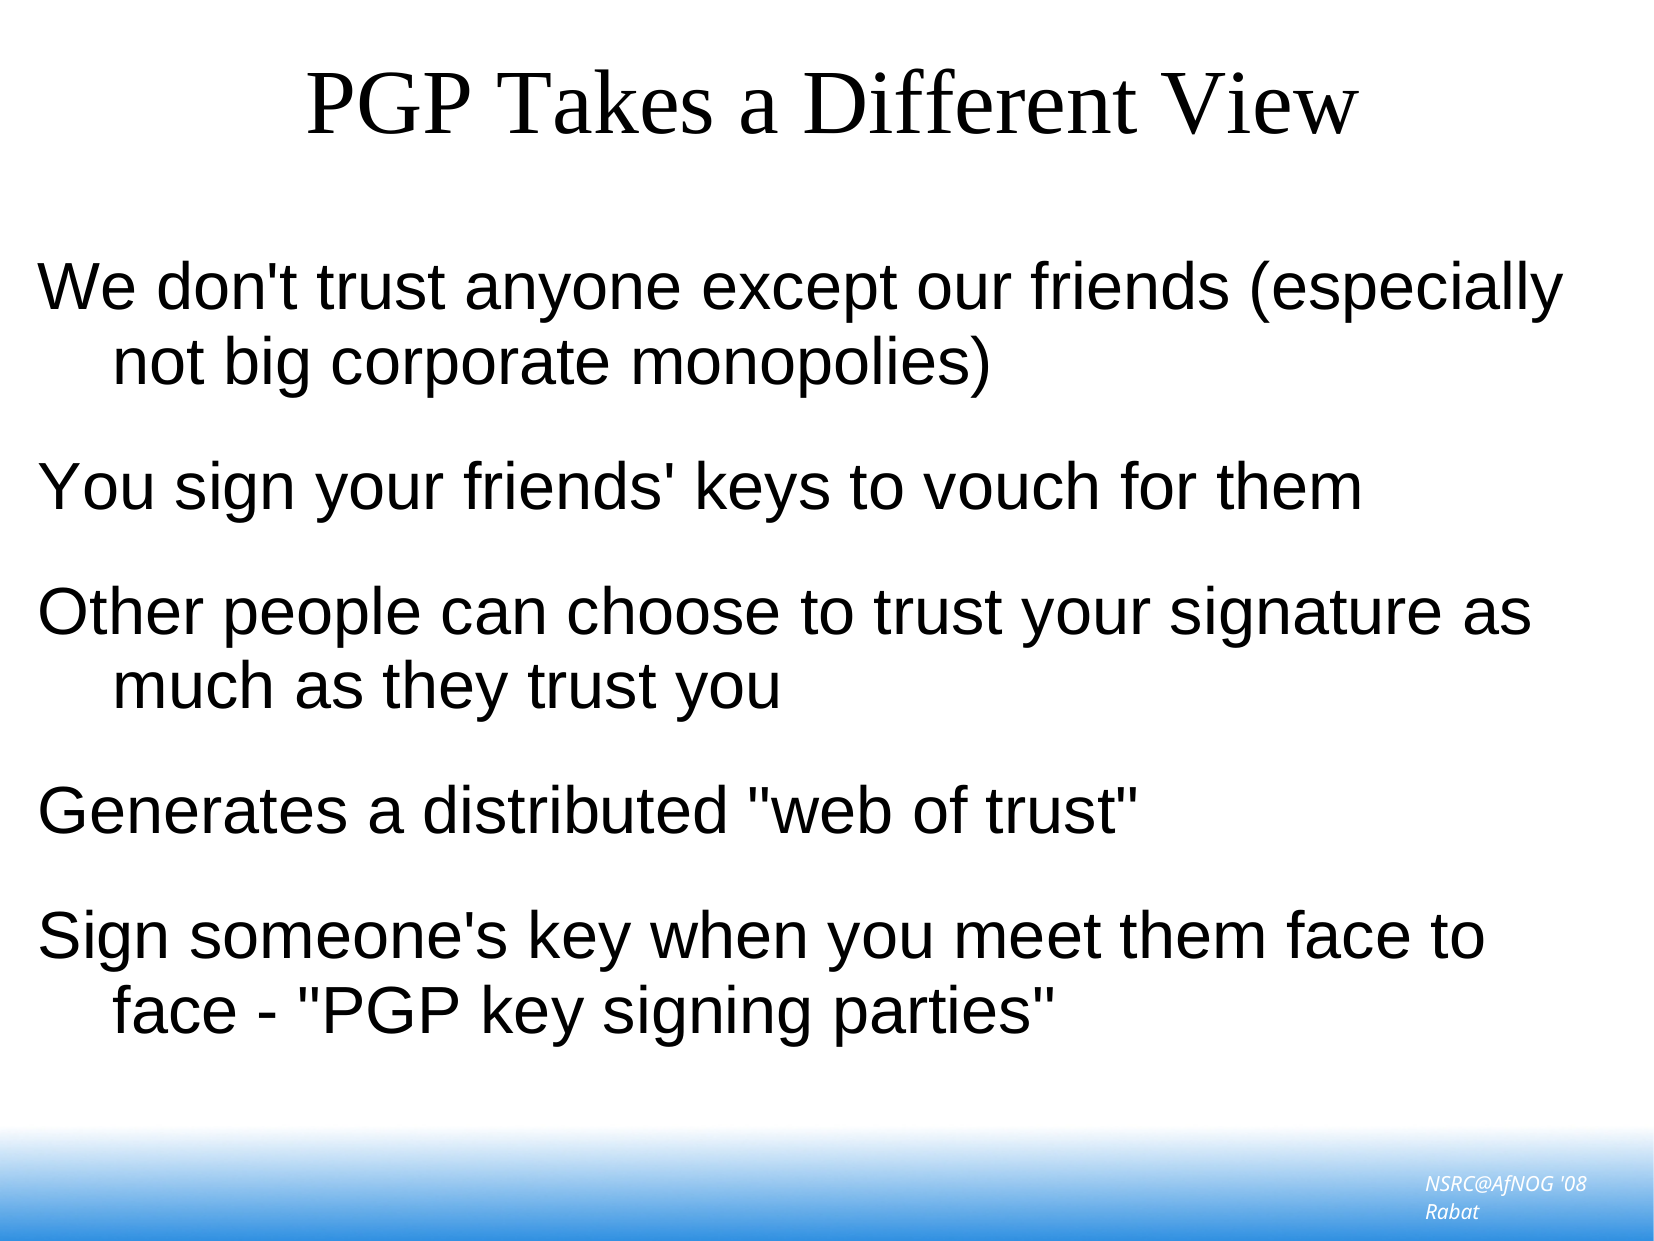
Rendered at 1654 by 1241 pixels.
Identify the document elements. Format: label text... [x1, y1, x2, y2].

list We don't trust anyone except our friends (especially not big corporate monopolies) You sign your friends' keys to vouch for them Other people can choose to trust your signature as much as they trust you Generates a distributed "web of trust" Sign someone's key when you meet them face to face - "PGP key signing parties" [37, 249, 1604, 1227]
title PGP Takes a Different View [111, 52, 1556, 168]
picture [0, 1124, 1654, 1241]
